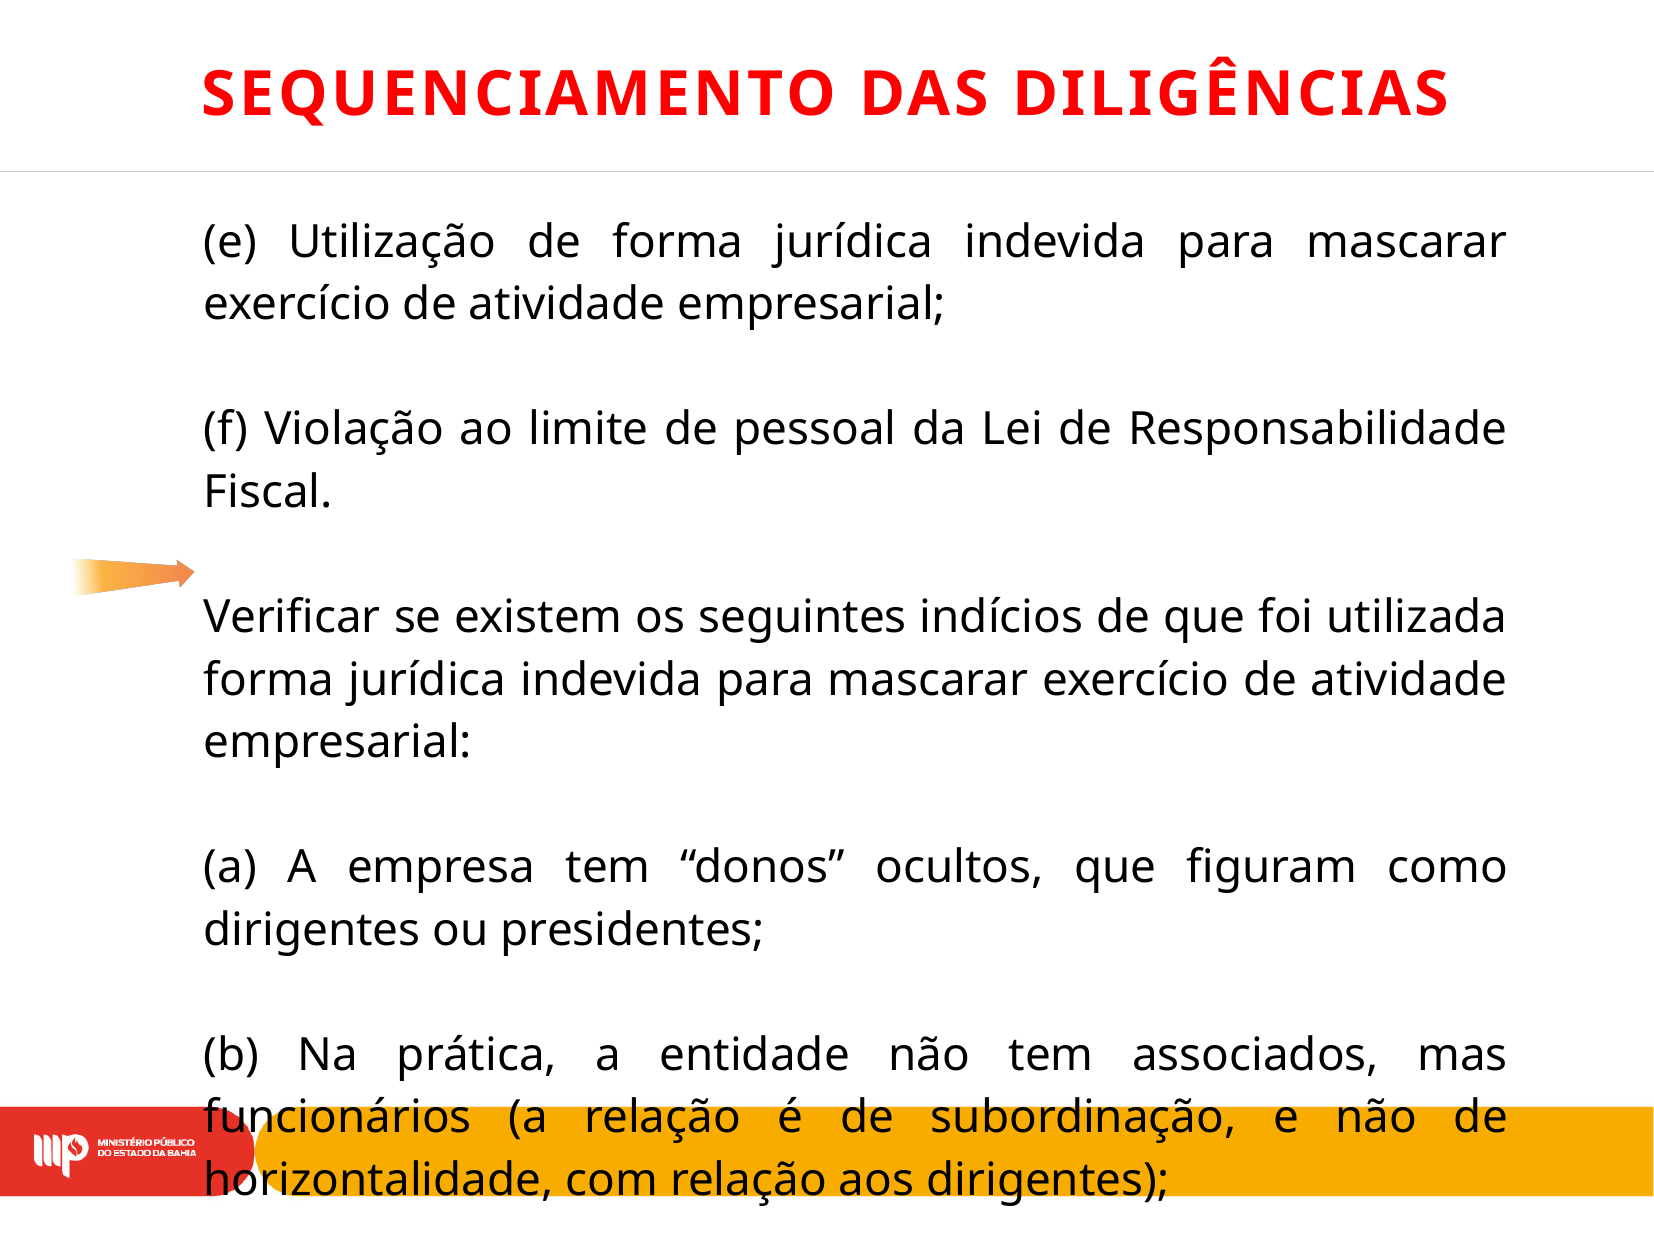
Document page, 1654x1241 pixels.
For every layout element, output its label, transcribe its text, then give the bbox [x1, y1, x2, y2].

text_box (e) Utilização de forma jurídica indevida para mascarar exercício de atividade empresarial; (f) Violação ao limite de pessoal da Lei de Responsabilidade Fiscal. Verificar se existem os seguintes indícios de que foi utilizada forma jurídica indevida para mascarar exercício de atividade empresarial: (a) A empresa tem “donos” ocultos, que figuram como dirigentes ou presidentes; (b) Na prática, a entidade não tem associados, mas funcionários (a relação é de subordinação, e não de horizontalidade, com relação aos dirigentes); [188, 200, 1524, 1102]
picture [1062, 1110, 1075, 1129]
picture [847, 1110, 860, 1129]
picture [47, 506, 200, 650]
picture [0, 1101, 1654, 1241]
picture [989, 1110, 1002, 1129]
text_box SEQUENCIAMENTO DAS DILIGÊNCIAS [0, 41, 1654, 135]
picture [1460, 1110, 1473, 1129]
